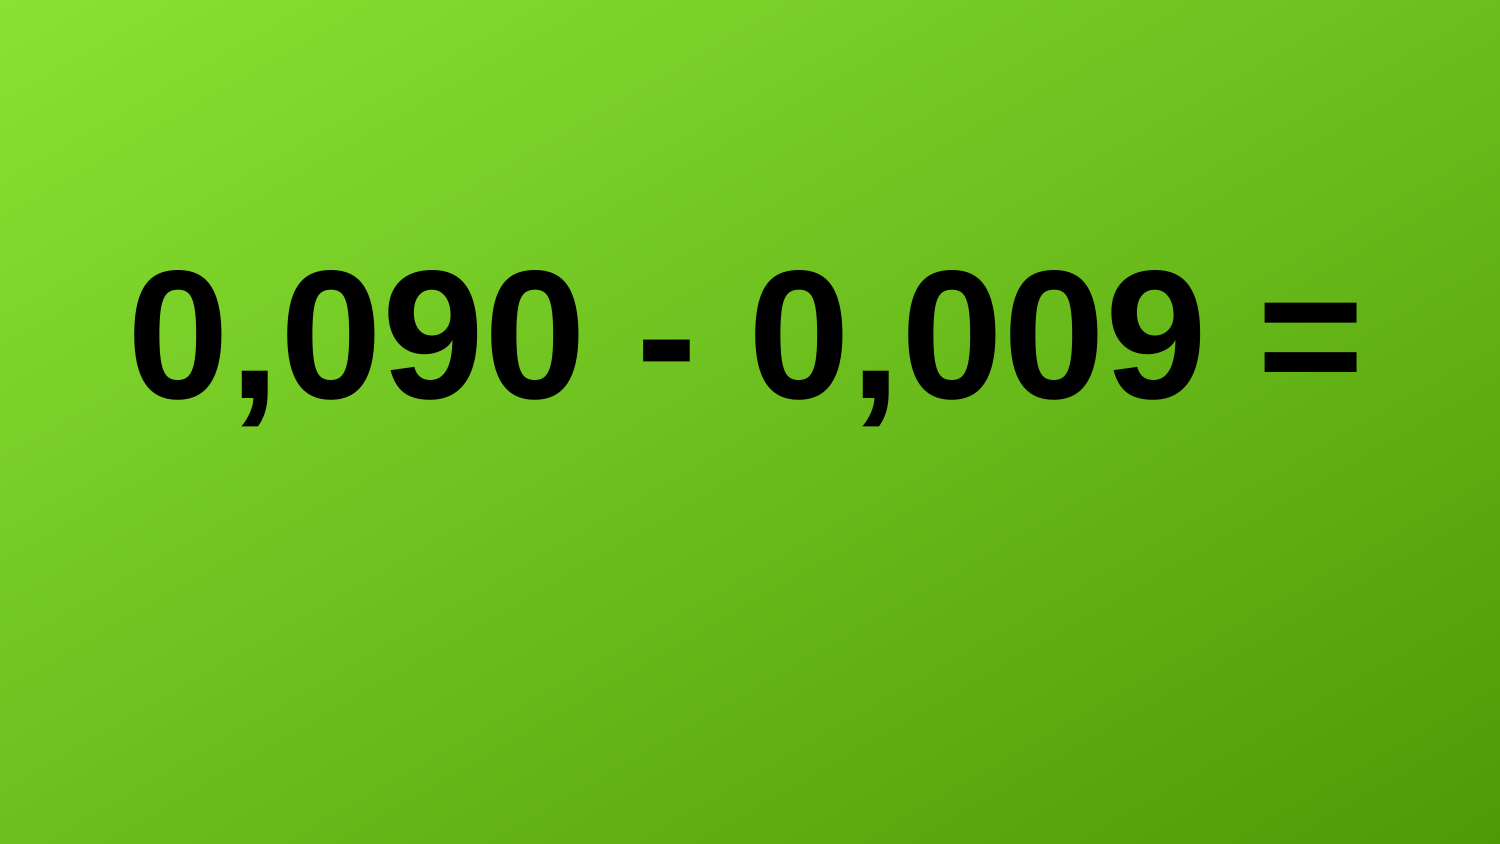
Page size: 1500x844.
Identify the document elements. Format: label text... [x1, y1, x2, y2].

title 0,090 - 0,009 = [112, 259, 1388, 450]
